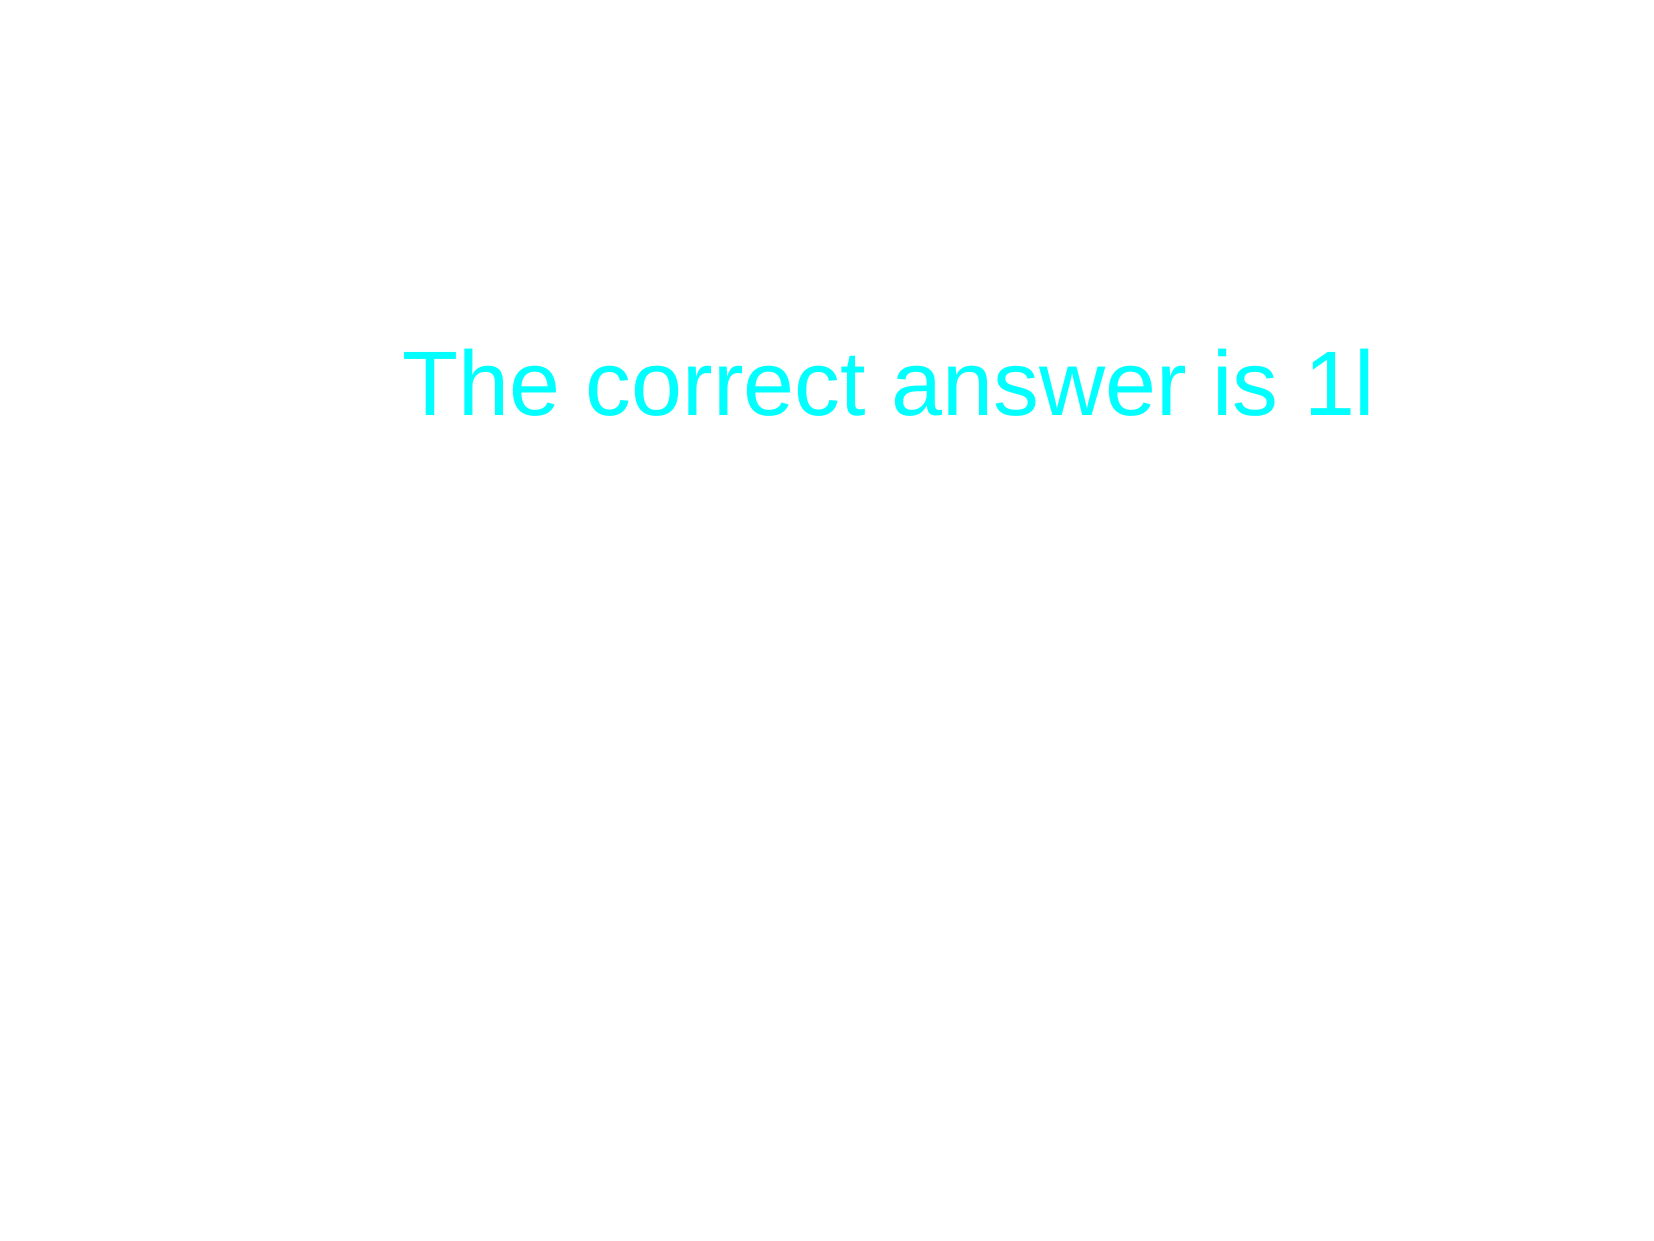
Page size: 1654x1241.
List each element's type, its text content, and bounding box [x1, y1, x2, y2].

text_box The correct answer is 1l [387, 325, 1418, 443]
